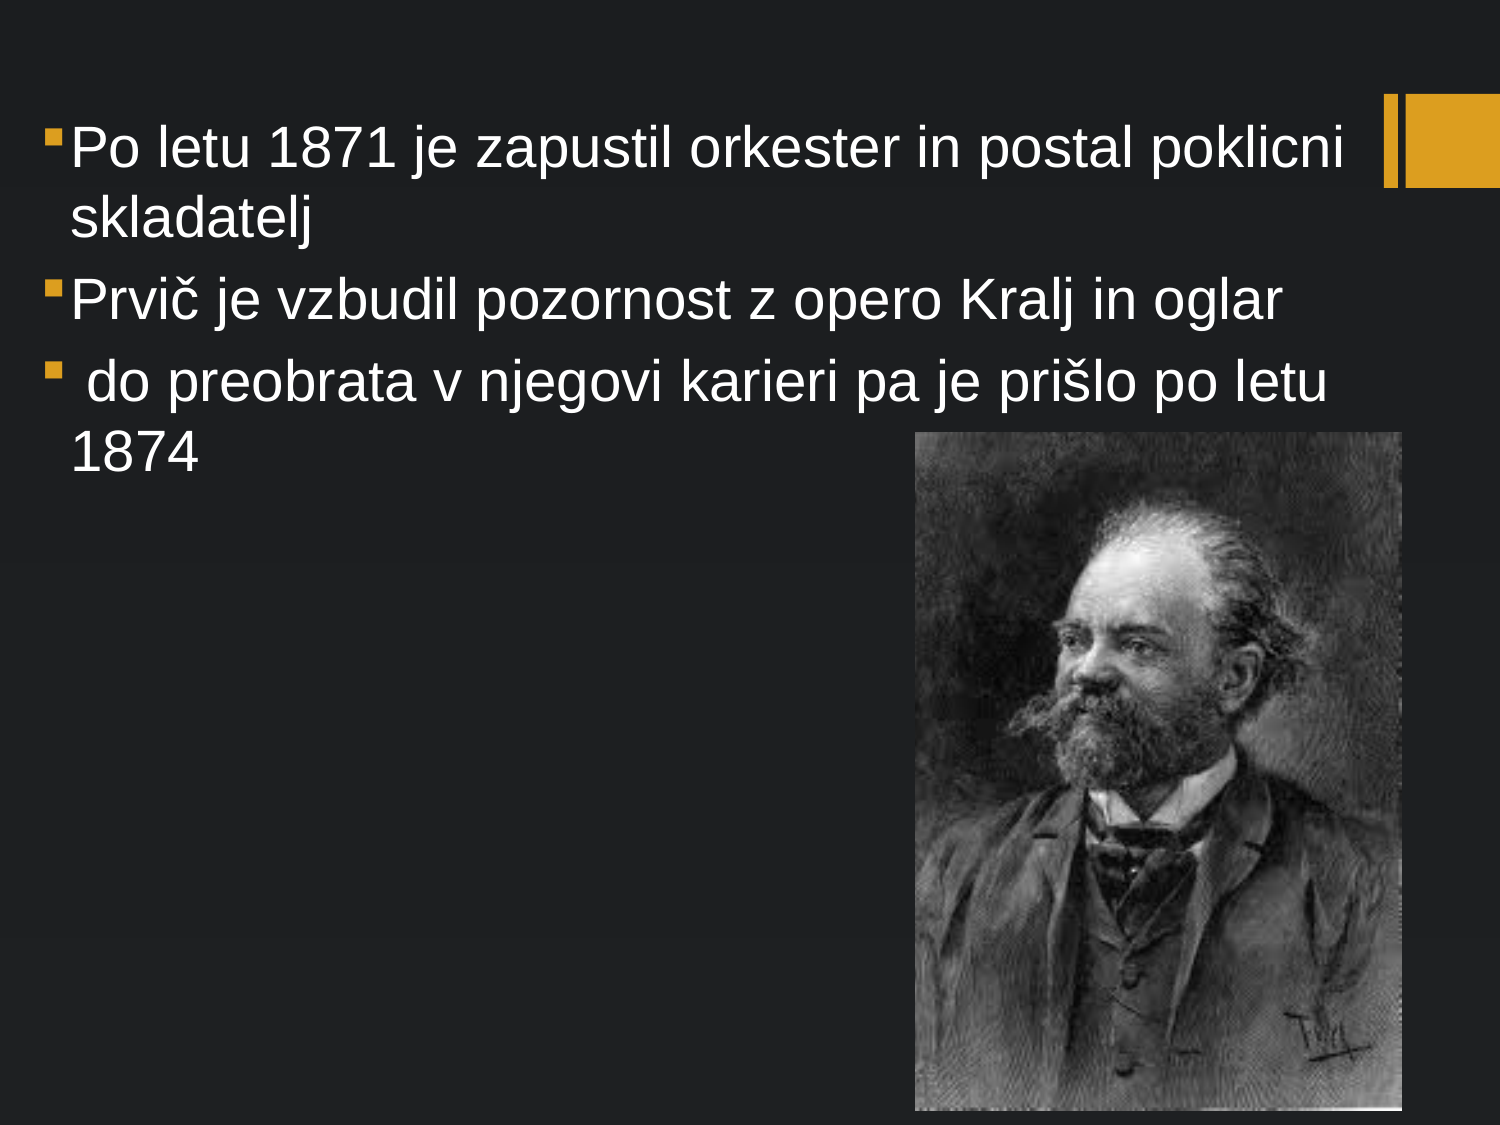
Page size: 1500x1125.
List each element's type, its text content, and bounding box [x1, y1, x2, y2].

picture [915, 432, 1402, 1111]
list Po letu 1871 je zapustil orkester in postal poklicni skladatelj Prvič je vzbudil pozornost z opero Kralj in oglar do preobrata v njegovi karieri pa je prišlo po letu 1874 [17, 101, 1368, 845]
